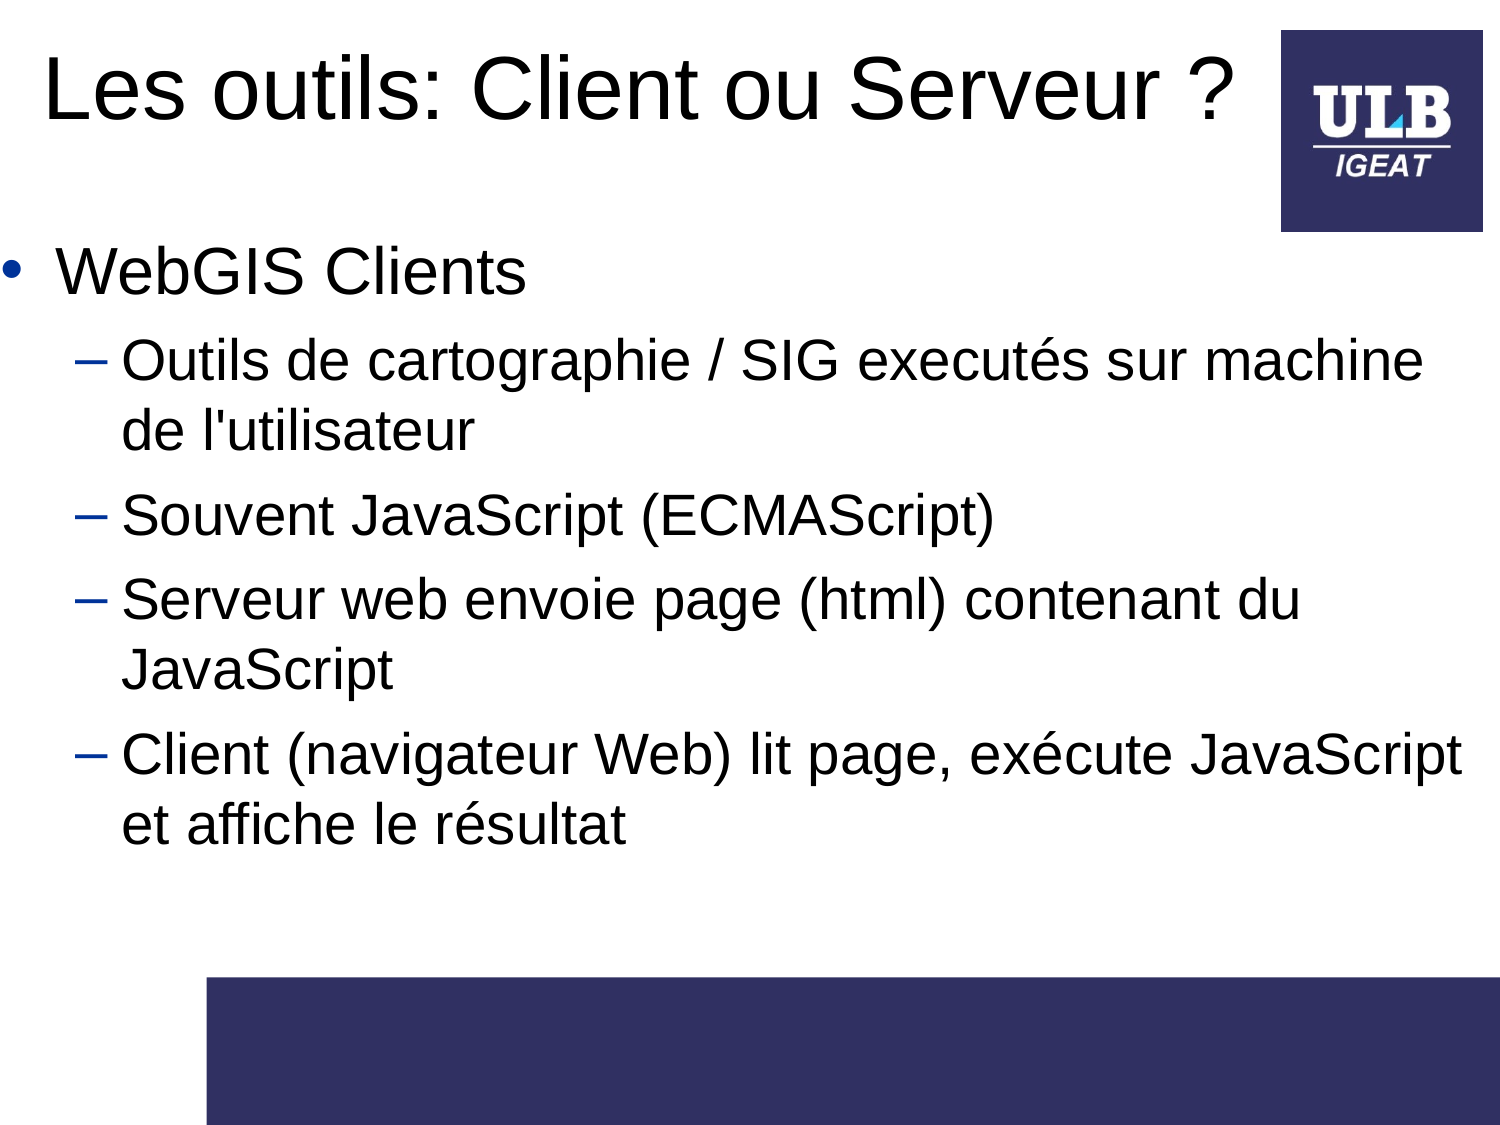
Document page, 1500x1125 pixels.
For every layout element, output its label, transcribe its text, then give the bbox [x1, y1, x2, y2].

text_box WebGIS Clients Outils de cartographie / SIG executés sur machine de l'utilisateur Souvent JavaScript (ECMAScript) Serveur web envoie page (html) contenant du JavaScript Client (navigateur Web) lit page, exécute JavaScript et affiche le résultat [0, 228, 1492, 1003]
text_box Les outils: Client ou Serveur ? [19, 17, 1259, 163]
picture [1281, 30, 1483, 228]
